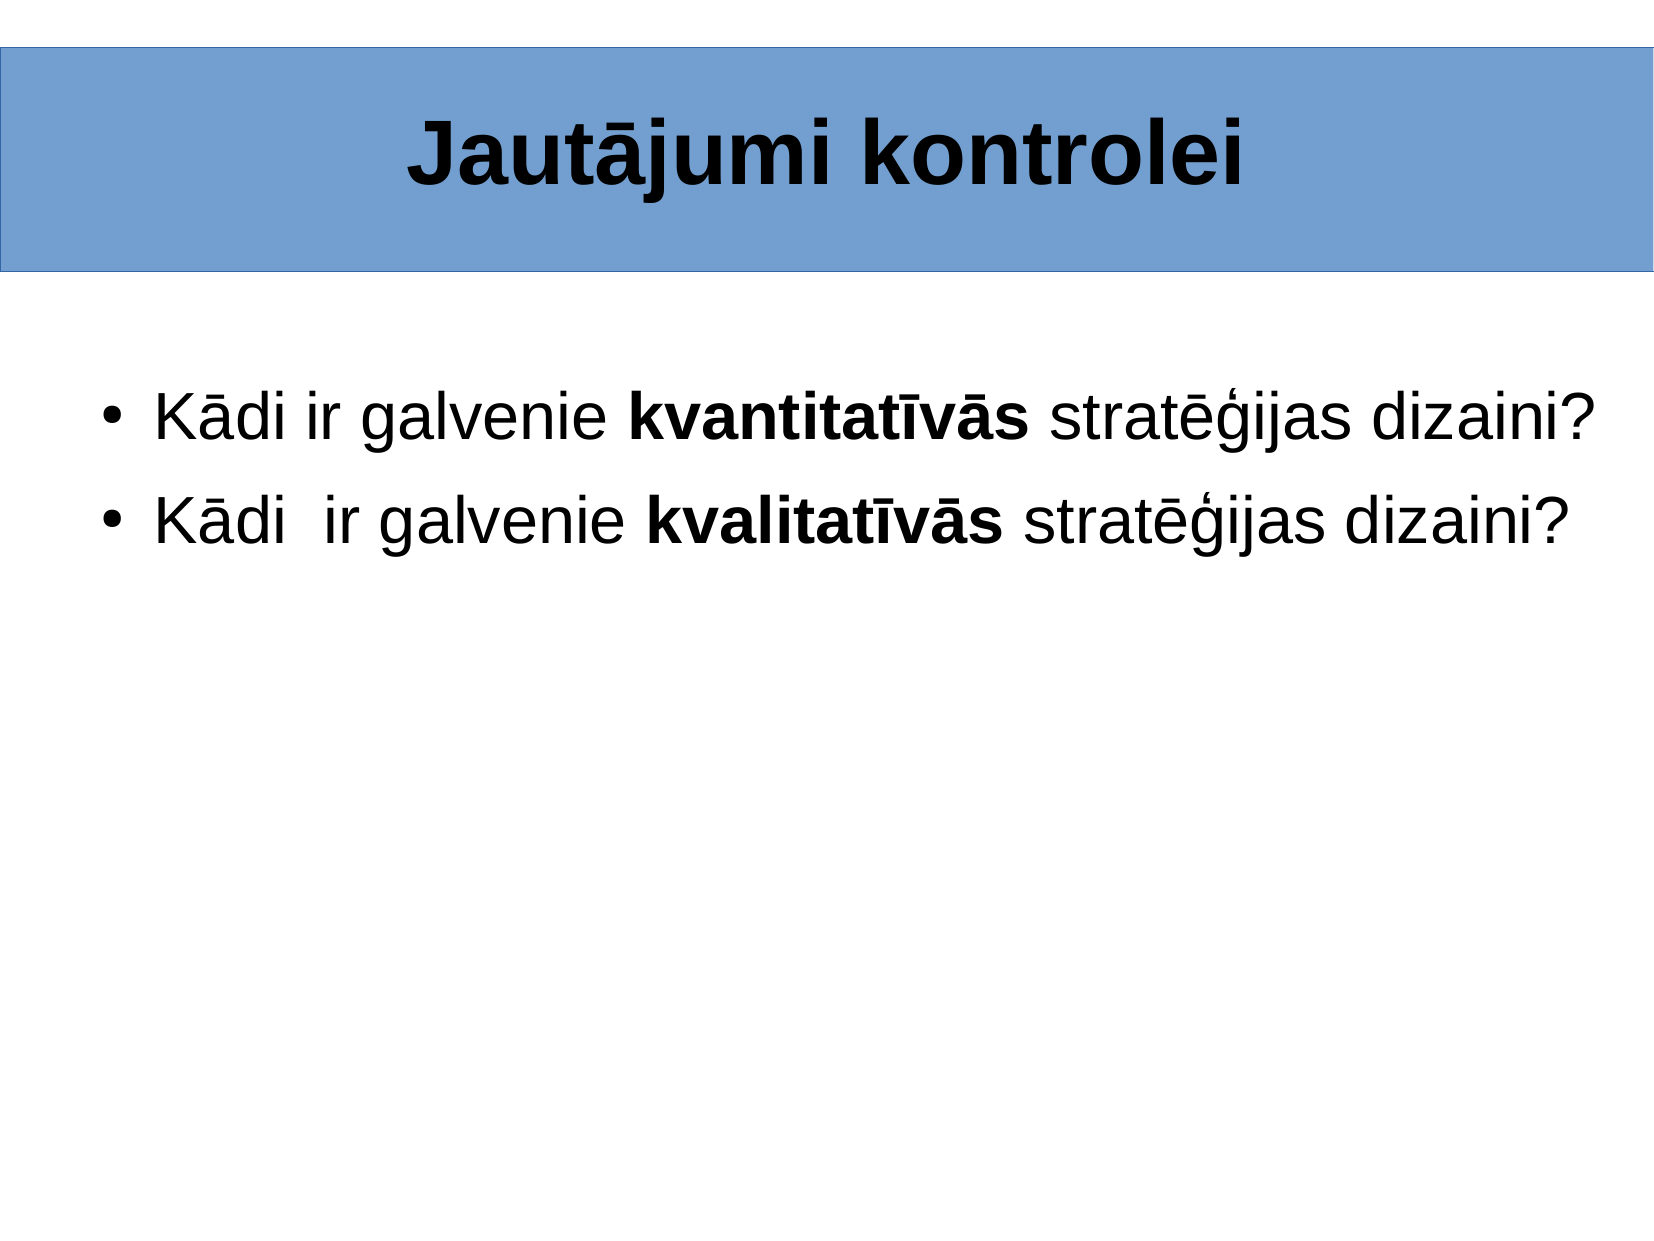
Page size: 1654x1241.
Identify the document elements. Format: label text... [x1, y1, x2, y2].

text_box [0, 47, 1654, 272]
title Jautājumi kontrolei [82, 49, 1571, 257]
list Kādi ir galvenie kvantitatīvās stratēģijas dizaini? Kādi ir galvenie kvalitatīvās stratēģijas dizaini? [82, 378, 1619, 1099]
